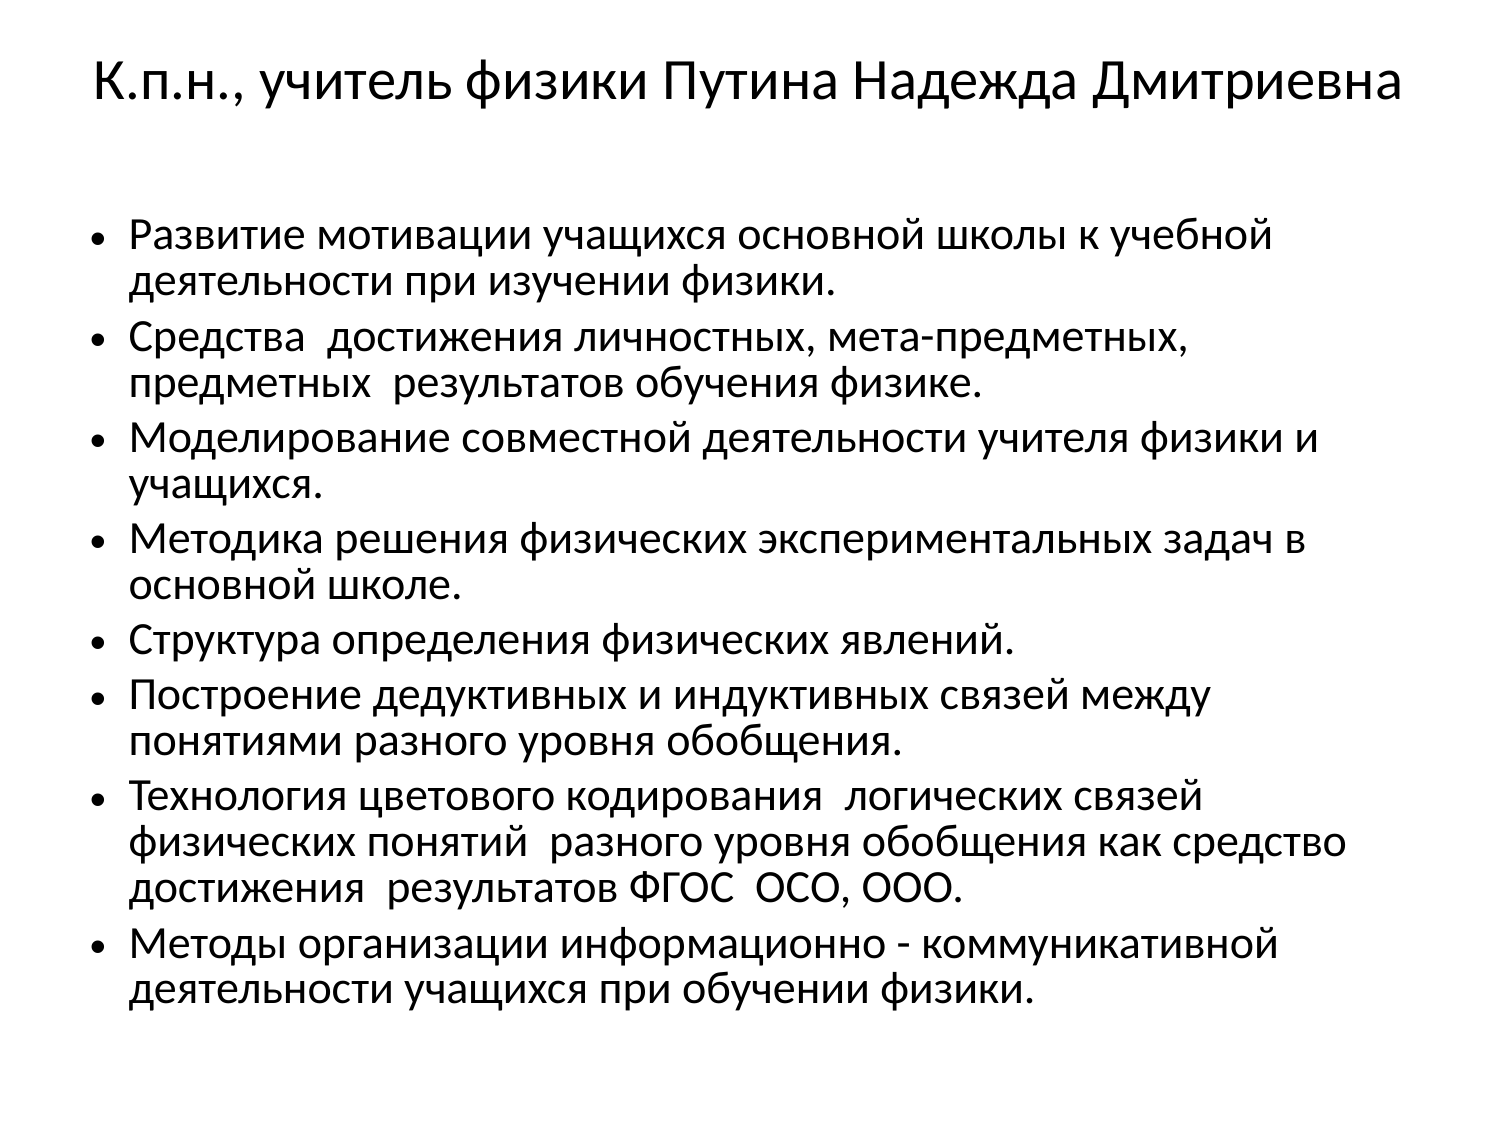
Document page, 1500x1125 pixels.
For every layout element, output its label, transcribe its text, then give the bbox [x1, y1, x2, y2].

text_box Развитие мотивации учащихся основной школы к учебной деятельности при изучении физики. Средства достижения личностных, мета-предметных, предметных результатов обучения физике. Моделирование совместной деятельности учителя физики и учащихся. Методика решения физических экспериментальных задач в основной школе. Структура определения физических явлений. Построение дедуктивных и индуктивных связей между понятиями разного уровня обобщения. Технология цветового кодирования логических связей физических понятий разного уровня обобщения как средство достижения результатов ФГОС ОСО, ООО. Методы организации информационно - коммуникативной деятельности учащихся при обучении физики. [74, 208, 1425, 1023]
text_box К.п.н., учитель физики Путина Надежда Дмитриевна [74, 45, 1425, 126]
